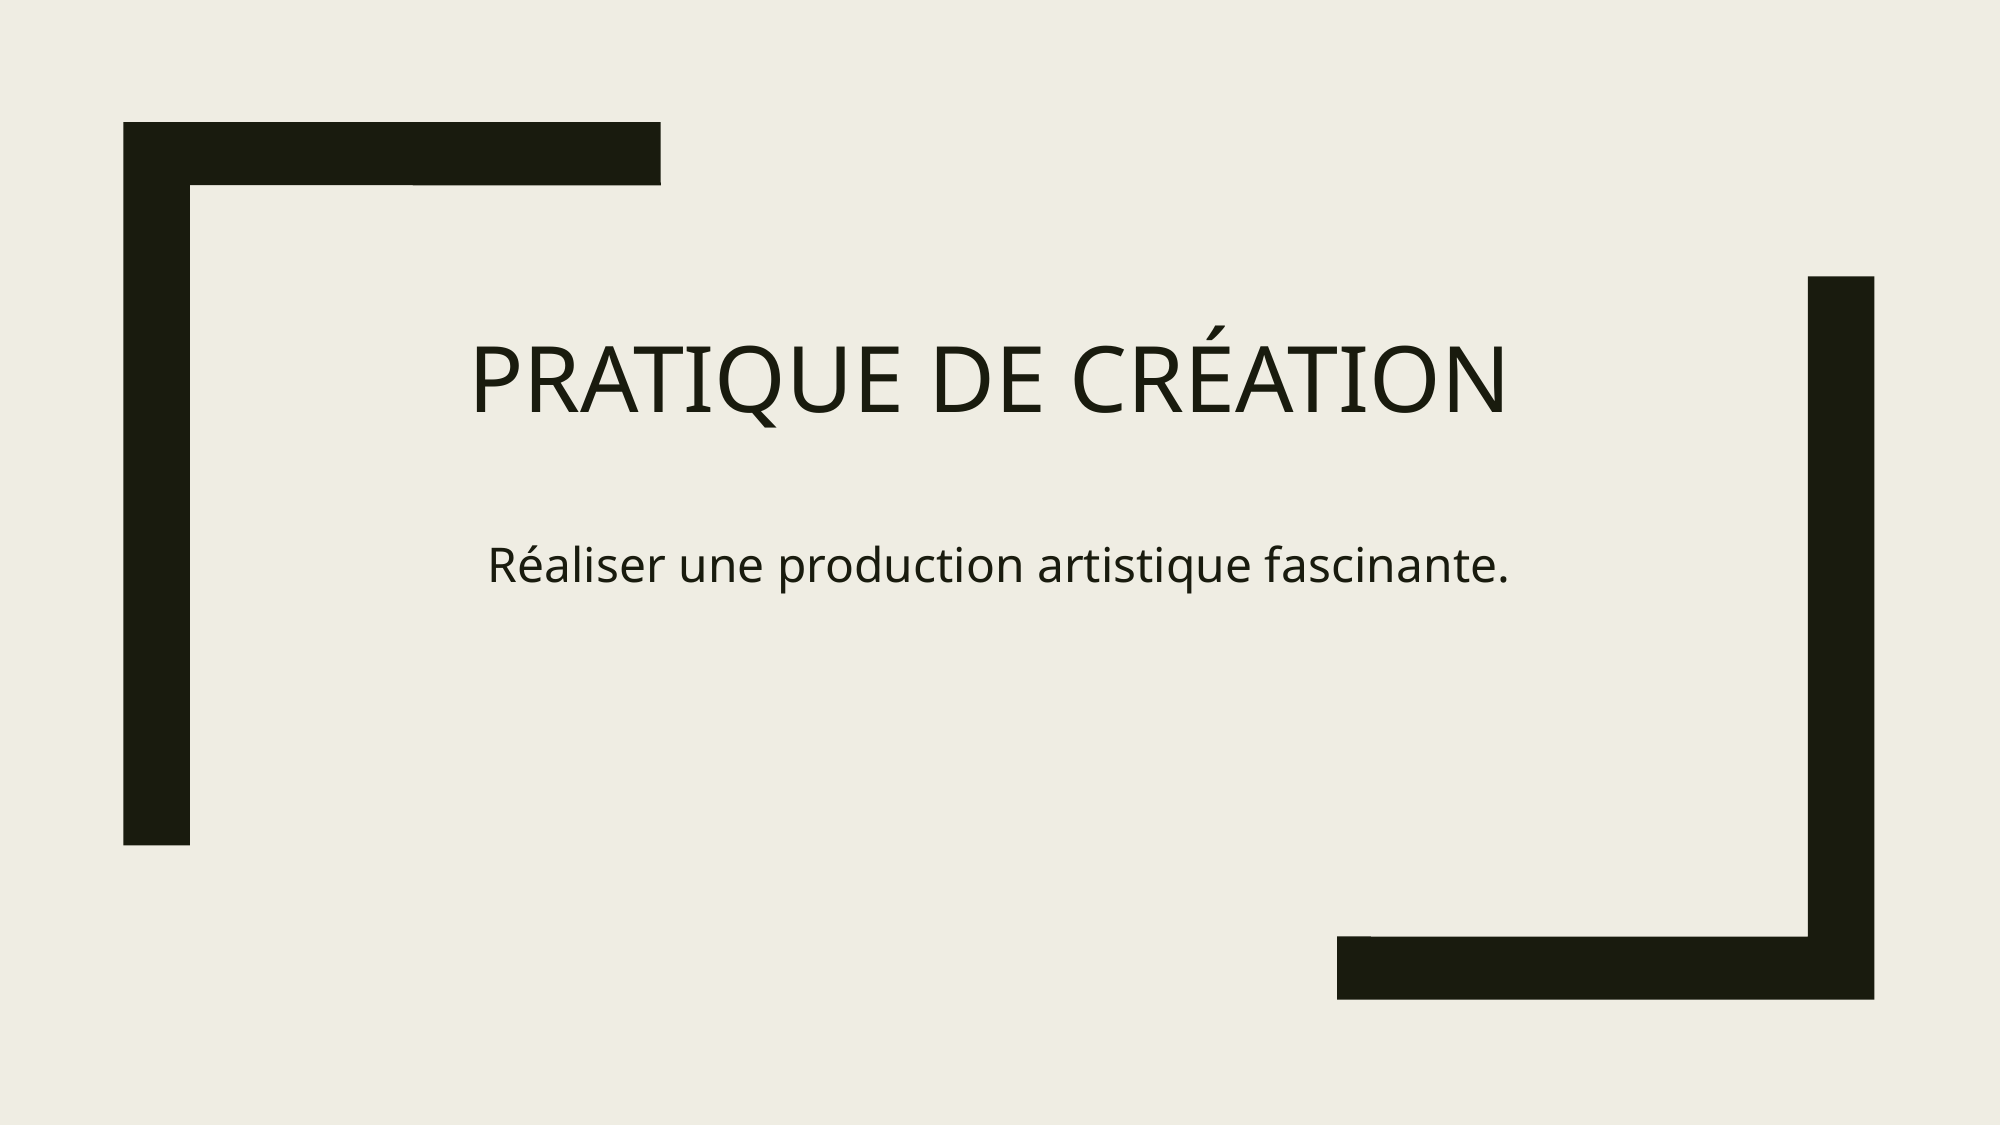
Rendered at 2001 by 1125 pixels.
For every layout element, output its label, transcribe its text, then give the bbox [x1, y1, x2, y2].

title Pratique de création [371, 294, 1609, 440]
subtitle Réaliser une production artistique fascinante. [439, 519, 1561, 698]
